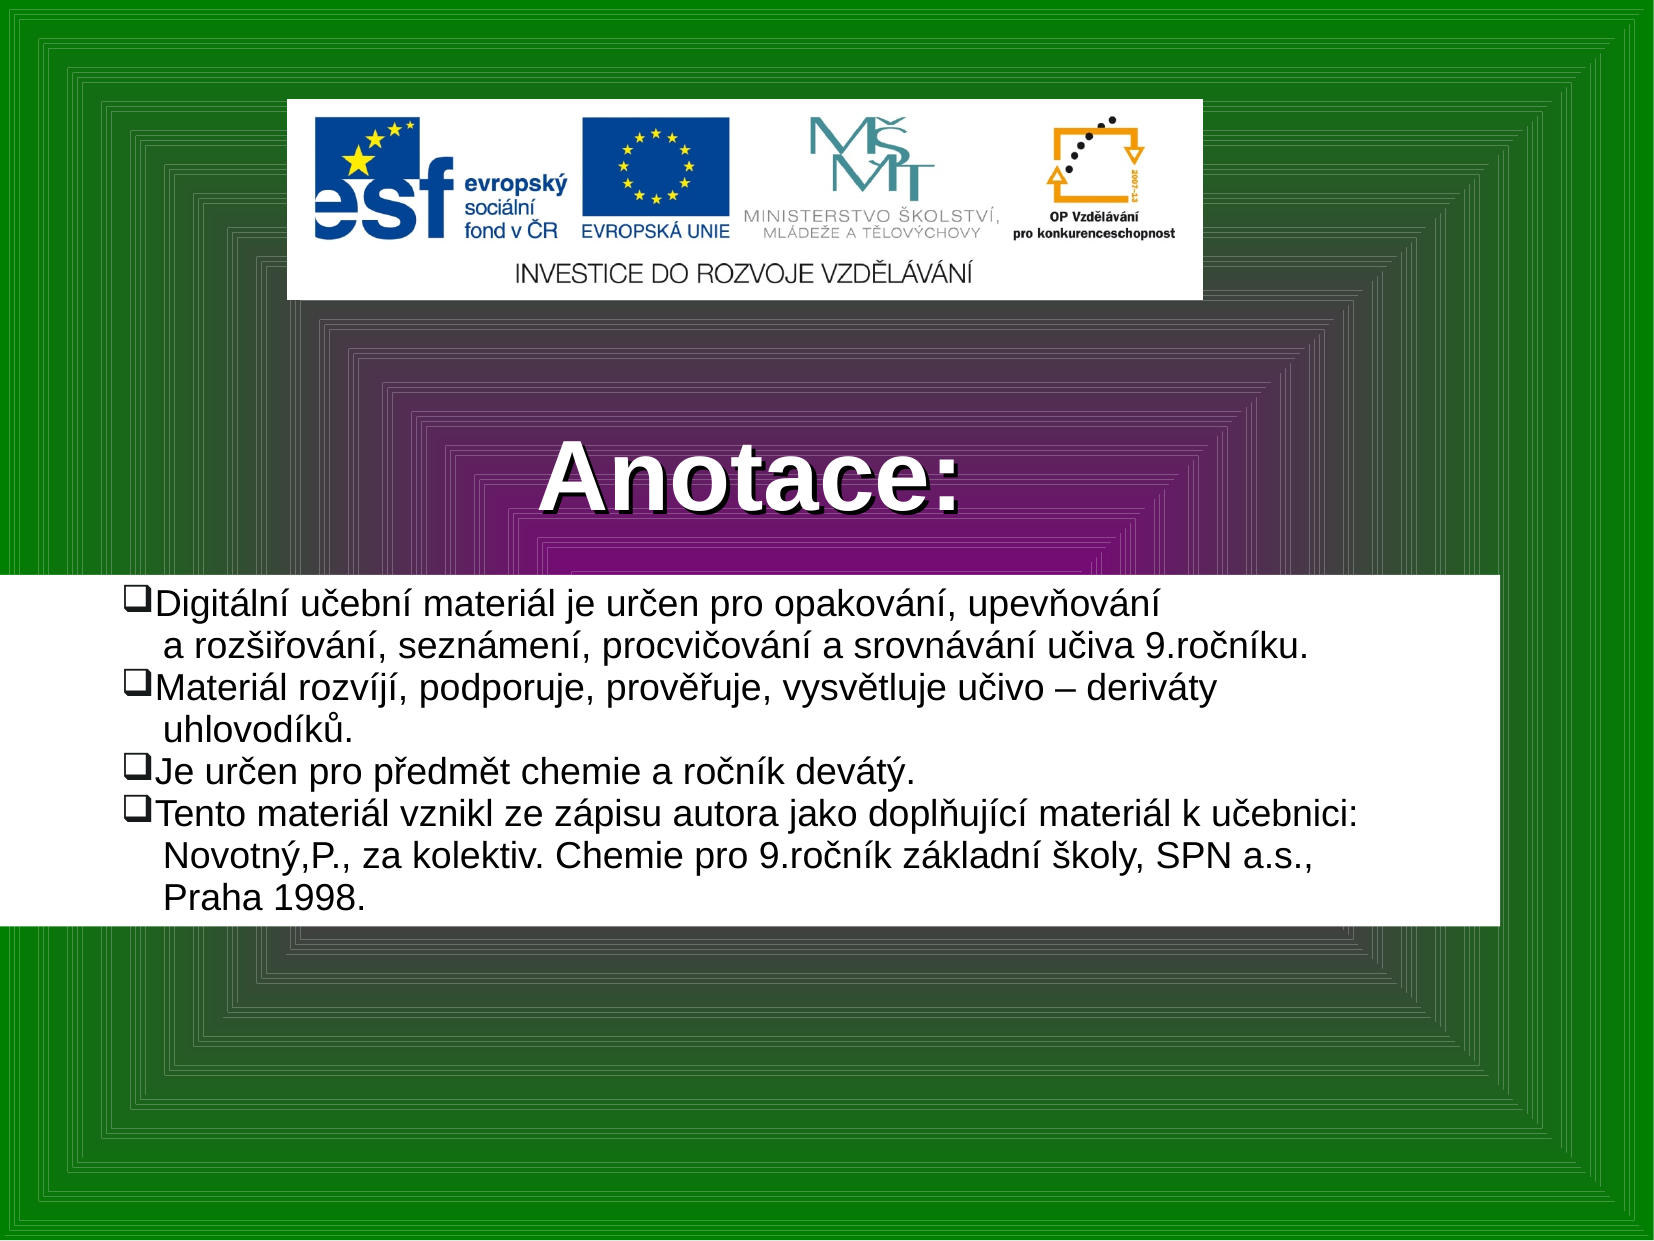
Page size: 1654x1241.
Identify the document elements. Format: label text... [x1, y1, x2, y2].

picture [287, 99, 1203, 300]
title Anotace: [112, 349, 1388, 574]
text_box Digitální učební materiál je určen pro opakování, upevňování a rozšiřování, seznámení, procvičování a srovnávání učiva 9.ročníku. Materiál rozvíjí, podporuje, prověřuje, vysvětluje učivo – deriváty uhlovodíků. Je určen pro předmět chemie a ročník devátý. Tento materiál vznikl ze zápisu autora jako doplňující materiál k učebnici: Novotný,P., za kolektiv. Chemie pro 9.ročník základní školy, SPN a.s., Praha 1998. [0, 574, 1501, 927]
